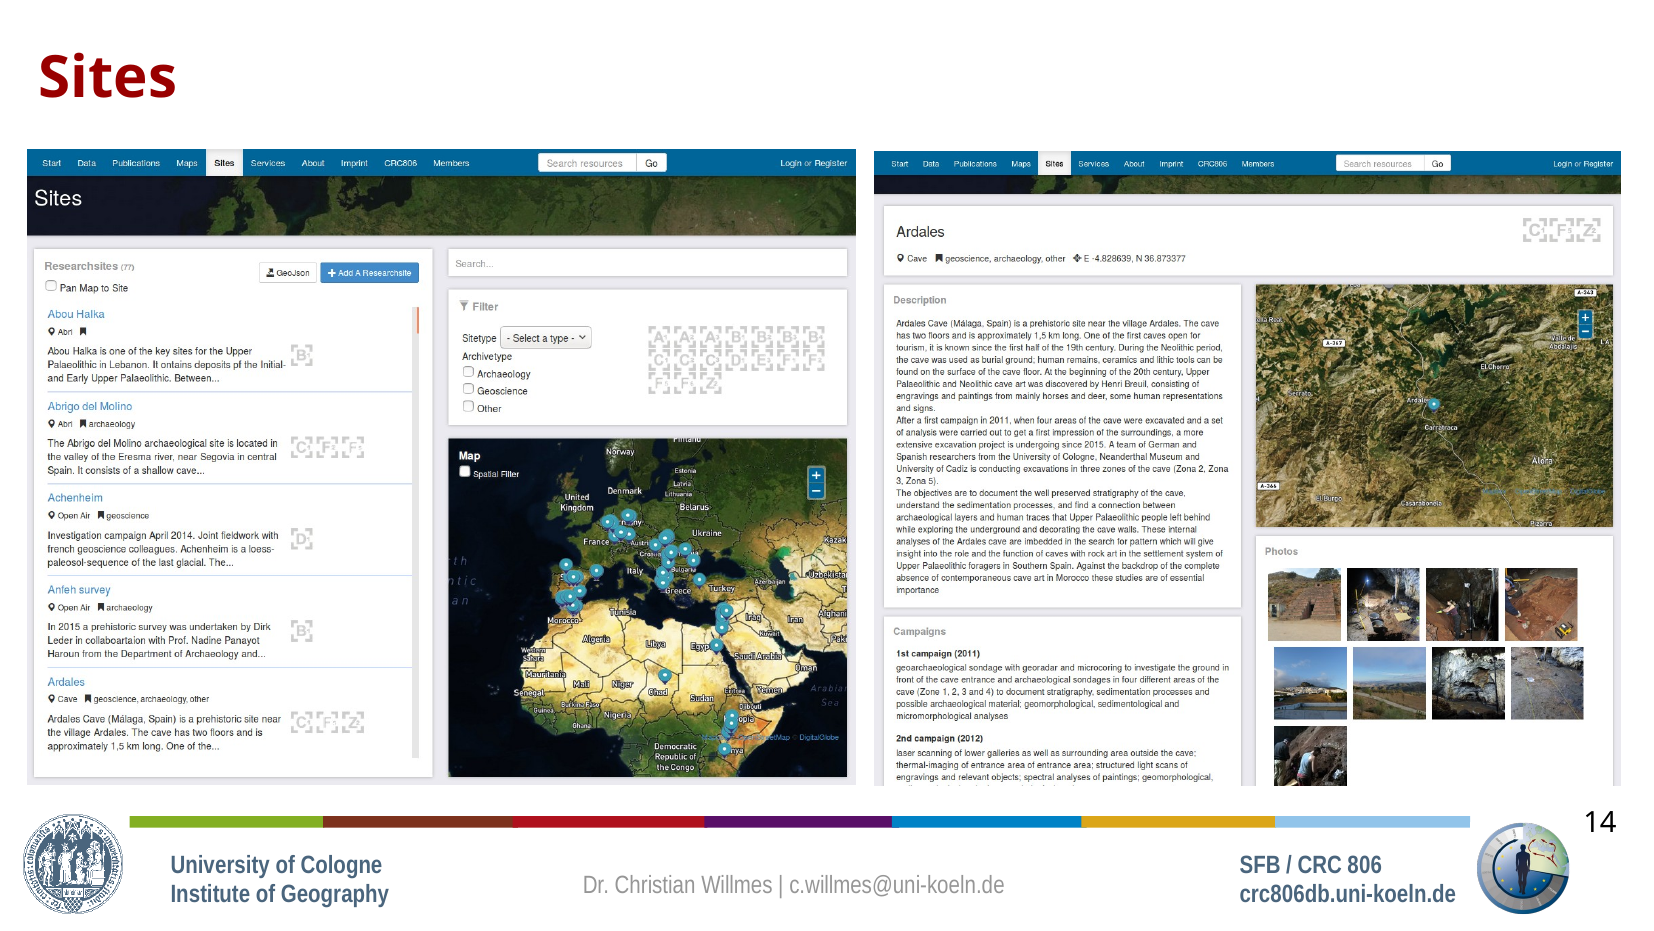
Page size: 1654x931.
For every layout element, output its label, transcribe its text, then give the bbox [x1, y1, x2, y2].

picture [22, 813, 123, 914]
picture [537, 149, 666, 172]
picture [826, 161, 846, 168]
picture [1199, 162, 1213, 166]
picture [1161, 163, 1182, 168]
picture [924, 162, 938, 166]
picture [384, 160, 417, 167]
picture [1079, 160, 1089, 167]
picture [961, 162, 974, 167]
picture [1334, 154, 1451, 171]
picture [116, 161, 152, 167]
picture [1585, 162, 1611, 167]
title Sites [38, 34, 1446, 115]
picture [805, 161, 812, 167]
picture [1475, 821, 1571, 916]
picture [457, 162, 468, 166]
picture [786, 161, 802, 168]
picture [1125, 162, 1143, 166]
picture [874, 151, 1621, 786]
picture [1092, 163, 1108, 169]
picture [1243, 162, 1269, 168]
picture [27, 149, 856, 785]
picture [44, 161, 61, 166]
picture [1012, 162, 1030, 167]
picture [303, 161, 314, 167]
picture [251, 161, 272, 166]
picture [83, 161, 96, 166]
picture [178, 161, 197, 167]
picture [317, 161, 325, 166]
picture [977, 162, 989, 167]
picture [1214, 161, 1226, 166]
picture [893, 162, 907, 166]
picture [816, 161, 826, 166]
picture [434, 161, 454, 167]
picture [342, 161, 362, 168]
